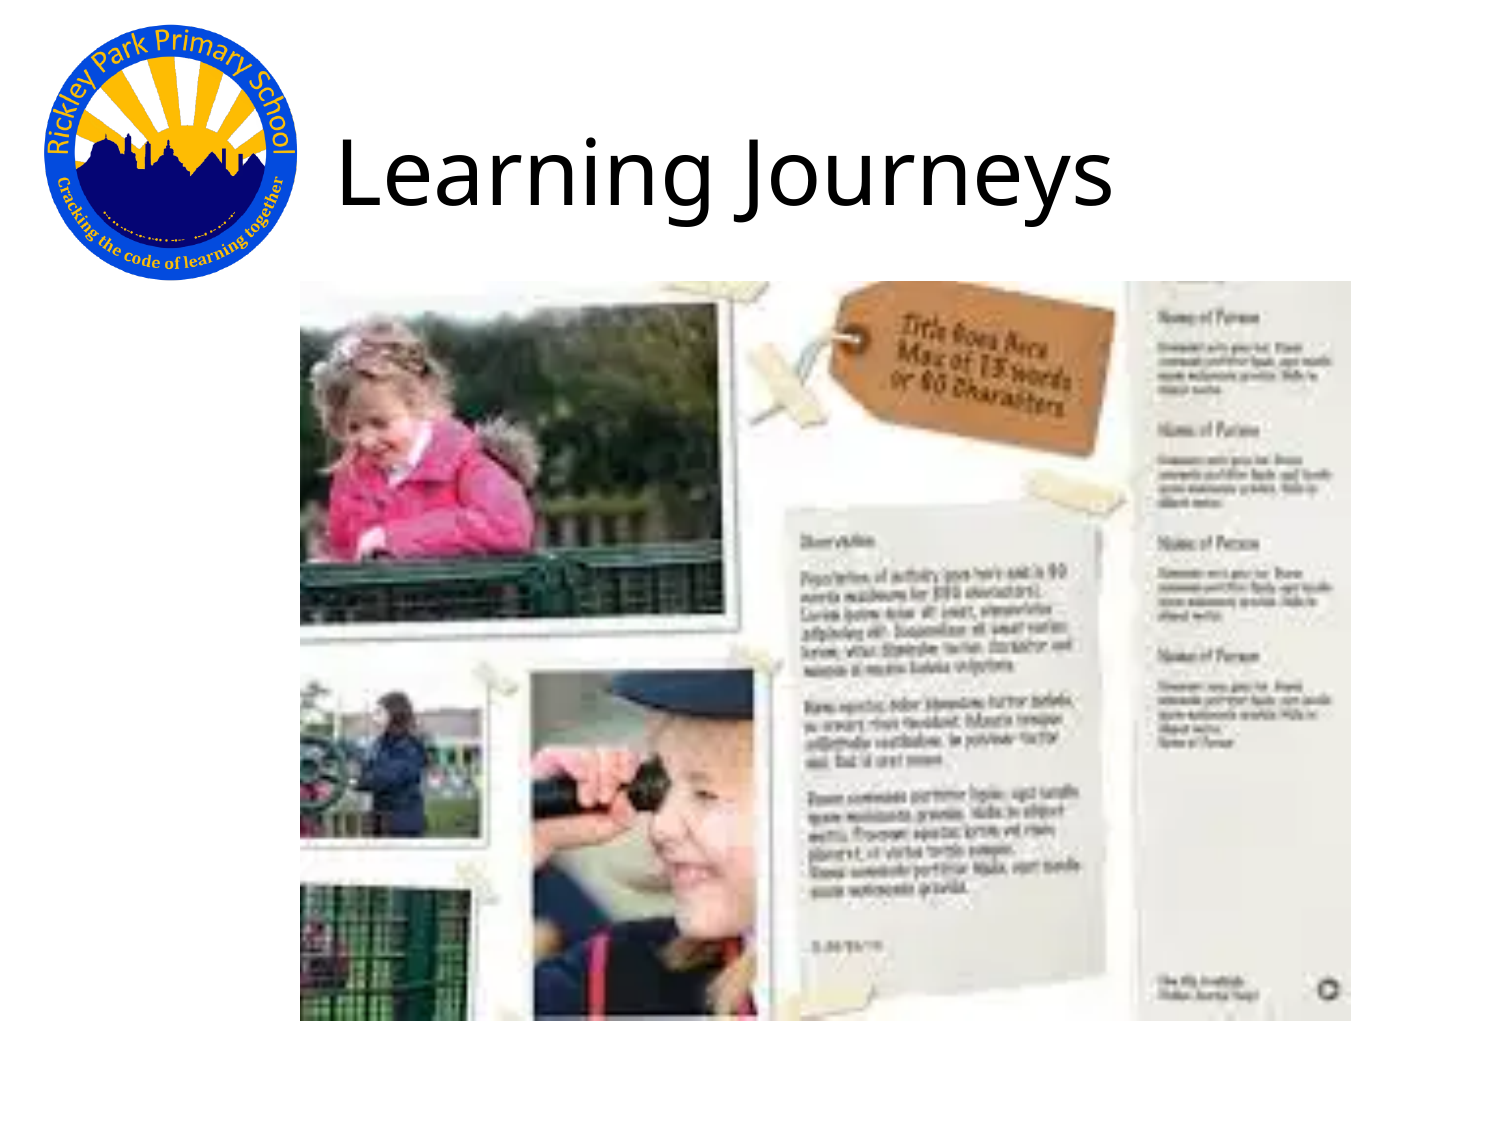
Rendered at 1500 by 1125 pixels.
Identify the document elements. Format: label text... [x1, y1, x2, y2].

picture [41, 24, 299, 283]
title Learning Journeys [299, 24, 1338, 232]
picture [300, 281, 1351, 1021]
